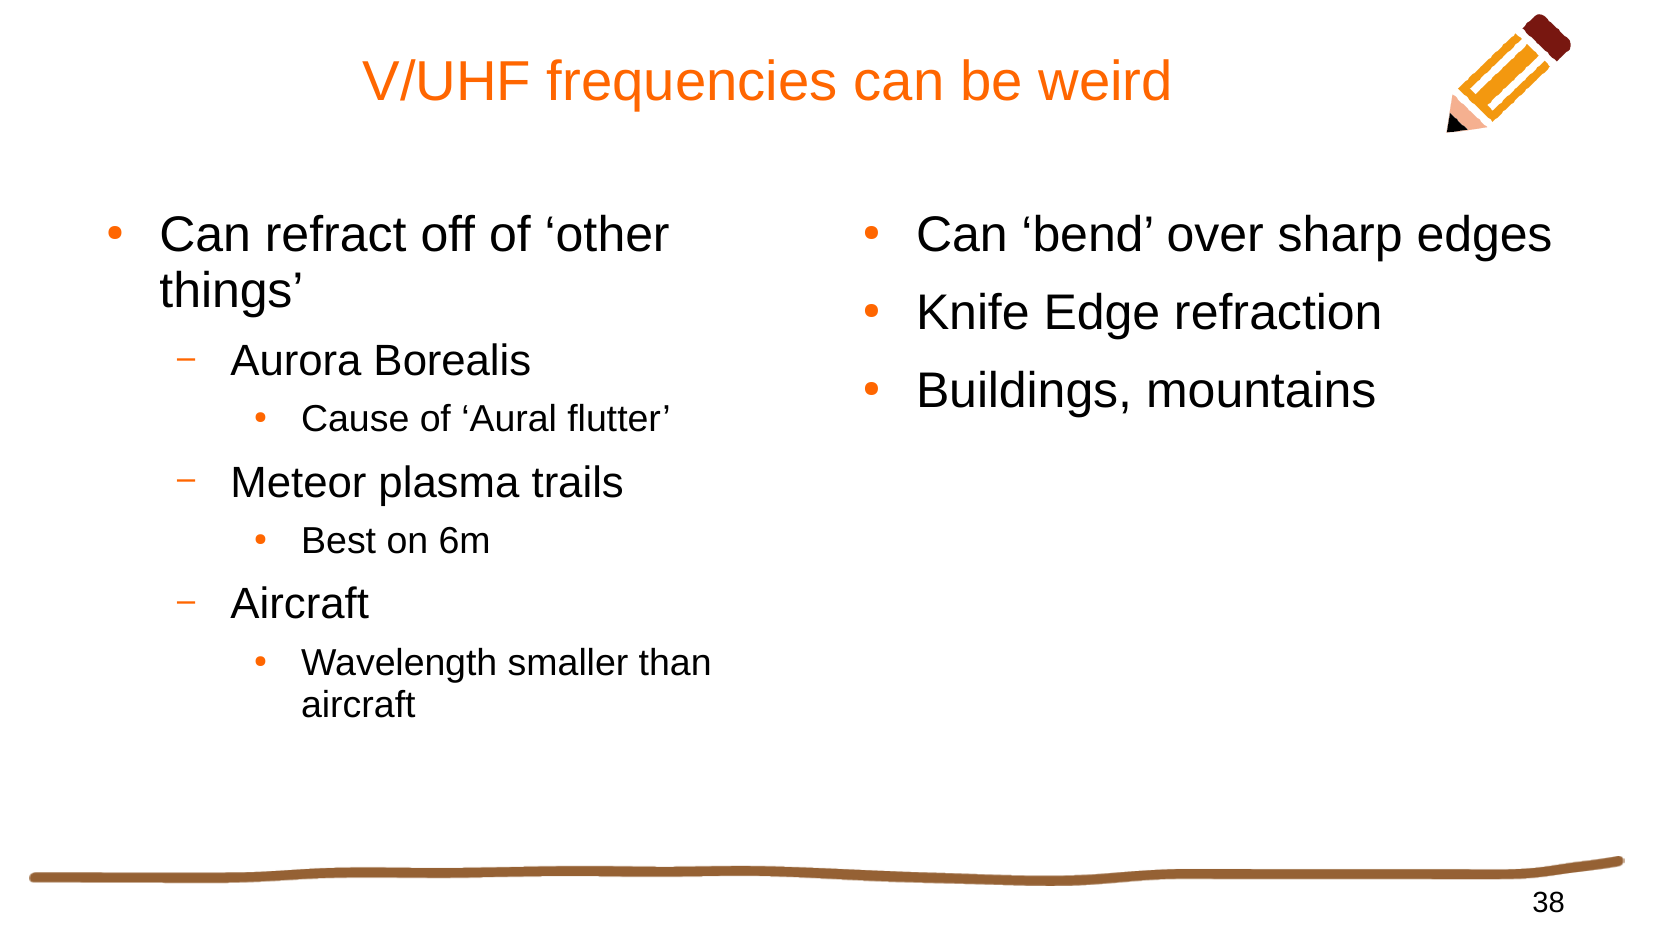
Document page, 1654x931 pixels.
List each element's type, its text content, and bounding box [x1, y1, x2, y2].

list Can ‘bend’ over sharp edges Knife Edge refraction Buildings, mountains [845, 206, 1566, 857]
picture [29, 856, 1625, 886]
title V/UHF frequencies can be weird [88, 29, 1447, 133]
picture [1446, 14, 1571, 133]
list Can refract off of ‘other things’ Aurora Borealis Cause of ‘Aural flutter’ Meteor plasma trails Best on 6m Aircraft Wavelength smaller than aircraft [88, 206, 809, 857]
